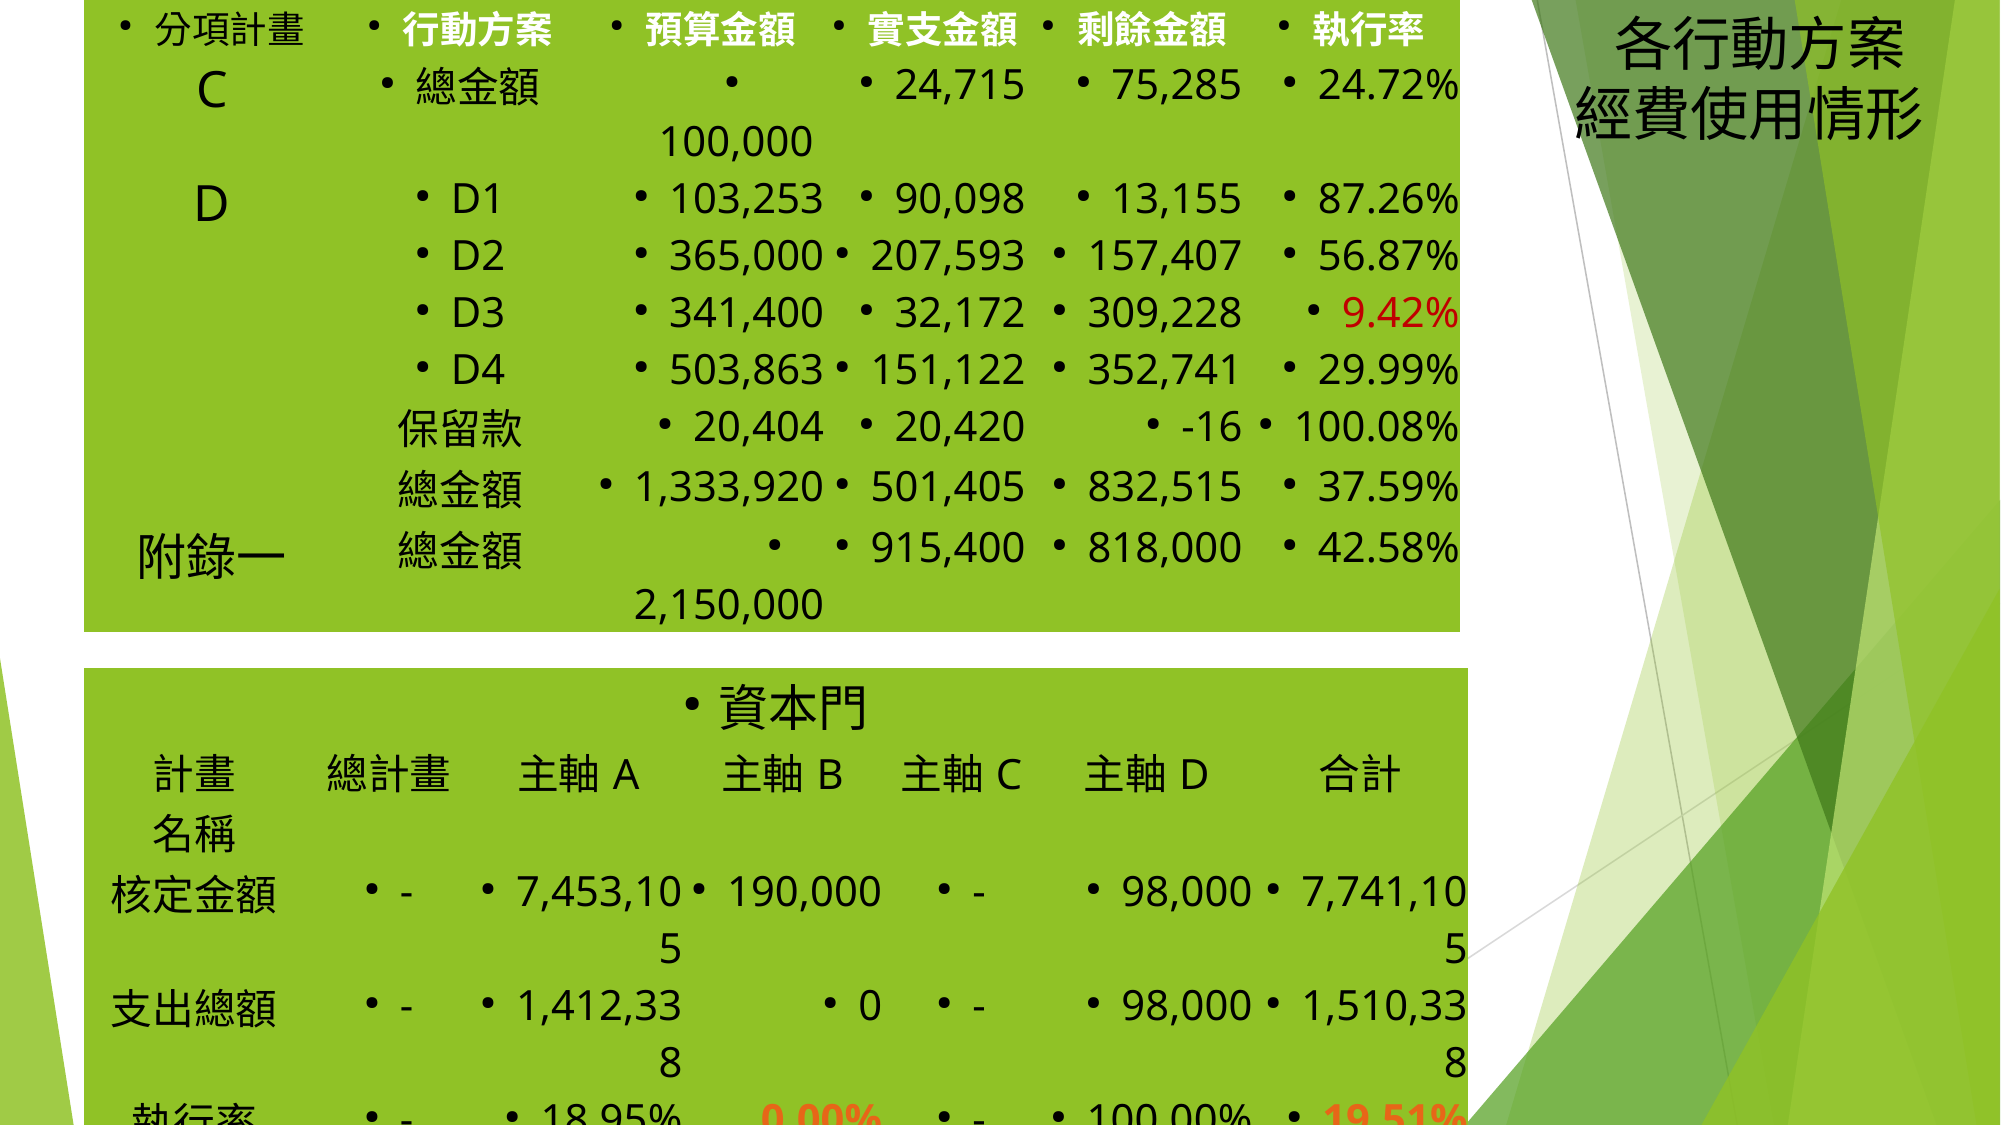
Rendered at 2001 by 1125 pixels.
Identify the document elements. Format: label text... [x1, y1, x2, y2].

table_cell -16 [1026, 397, 1243, 457]
text_box 各行動方案 經費使用情形 [1559, 0, 1969, 156]
table_cell 0 [683, 976, 882, 1090]
table_cell 157,407 [1026, 225, 1243, 282]
table_cell 總計畫 [304, 741, 474, 862]
table_cell D3 [339, 282, 581, 340]
table_cell 151,122 [824, 340, 1026, 397]
table_cell 1,510,338 [1253, 976, 1468, 1090]
table_cell 56.87% [1243, 225, 1460, 282]
table_cell 總金額 [339, 518, 581, 632]
table_cell 29.99% [1243, 340, 1460, 397]
table_cell 190,000 [683, 862, 882, 976]
table_cell 207,593 [824, 225, 1026, 282]
table_cell 20,404 [581, 397, 824, 457]
table_cell D1 [339, 168, 581, 225]
table_cell 7,453,105 [474, 862, 683, 976]
table_cell - [304, 862, 474, 976]
table_cell - [882, 862, 1040, 976]
table_cell 100.00% [1040, 1090, 1253, 1125]
table_cell 309,228 [1026, 282, 1243, 340]
table_cell 總金額 [339, 54, 581, 168]
table_cell 合計 [1253, 741, 1468, 862]
table_cell 總金額 [339, 457, 581, 518]
table_cell - [882, 1090, 1040, 1125]
table_cell 832,515 [1026, 457, 1243, 518]
table_cell 365,000 [581, 225, 824, 282]
table_header 剩餘金額 [1026, 0, 1243, 54]
table_cell 0.00% [804, 1109, 812, 1125]
table_cell 13,155 [1026, 168, 1243, 225]
table_cell 核定金額 [84, 862, 304, 976]
table_header 執行率 [1243, 0, 1460, 54]
table_cell 計畫 名稱 [84, 741, 304, 862]
table_header 行動方案 [339, 0, 581, 54]
table_cell 19.51% [1253, 1090, 1468, 1125]
table_cell D [84, 168, 339, 518]
table_cell 0.00% [683, 1090, 882, 1125]
table_header 資本門 [84, 668, 1468, 741]
table_cell 75,285 [1026, 54, 1243, 168]
table_cell 主軸A [474, 741, 683, 862]
table_cell 9.42% [1243, 282, 1460, 340]
table_cell 503,863 [581, 340, 824, 397]
table_cell 保留款 [339, 397, 581, 457]
table_cell 103,253 [581, 168, 824, 225]
table_cell 100.00% [1199, 1107, 1211, 1125]
table_cell 915,400 [824, 518, 1026, 632]
table_cell 32,172 [824, 282, 1026, 340]
table_cell 1,333,920 [581, 457, 824, 518]
table_cell 100.00% [1175, 1107, 1187, 1125]
table_cell 100.00% [1140, 1107, 1152, 1125]
table_cell 42.58% [1243, 518, 1460, 632]
table_cell 2,150,000 [581, 518, 824, 632]
table_cell 90,098 [824, 168, 1026, 225]
table_cell 18.95% [605, 1107, 617, 1120]
table_cell 主軸C [882, 741, 1040, 862]
table_cell 24,715 [824, 54, 1026, 168]
table_cell 7,741,105 [1253, 862, 1468, 976]
table_cell 501,405 [824, 457, 1026, 518]
table_cell 18.95% [474, 1090, 683, 1125]
table_cell - [304, 1090, 474, 1125]
table_cell 100.00% [1116, 1107, 1128, 1125]
table_cell D2 [339, 225, 581, 282]
table_cell 24.72% [1243, 54, 1460, 168]
table_cell 98,000 [1040, 976, 1253, 1090]
table_cell 主軸D [1040, 741, 1253, 862]
table_cell 0.00% [828, 1109, 836, 1125]
table_cell 98,000 [1040, 862, 1253, 976]
table_cell 341,400 [581, 282, 824, 340]
table_cell 352,741 [1026, 340, 1243, 397]
table_header 預算金額 [581, 0, 824, 54]
table_cell - [882, 976, 1040, 1090]
table_cell D4 [339, 340, 581, 397]
table_cell 818,000 [1026, 518, 1243, 632]
table_cell 37.59% [1243, 457, 1460, 518]
table_cell 支出總額 [84, 976, 304, 1090]
table_cell - [304, 976, 474, 1090]
table_cell 主軸B [683, 741, 882, 862]
table_cell 0.00% [768, 1109, 776, 1125]
table_cell C [84, 54, 339, 168]
table_header 實支金額 [824, 0, 1026, 54]
table_cell 附錄一 [84, 518, 339, 632]
table_cell 100,000 [581, 54, 824, 168]
table_cell 執行率 [84, 1090, 304, 1125]
table_header 分項計畫 [84, 0, 339, 54]
table_cell 1,412,338 [474, 976, 683, 1090]
table_cell 20,420 [824, 397, 1026, 457]
table_cell 87.26% [1243, 168, 1460, 225]
table_cell 100.08% [1243, 397, 1460, 457]
